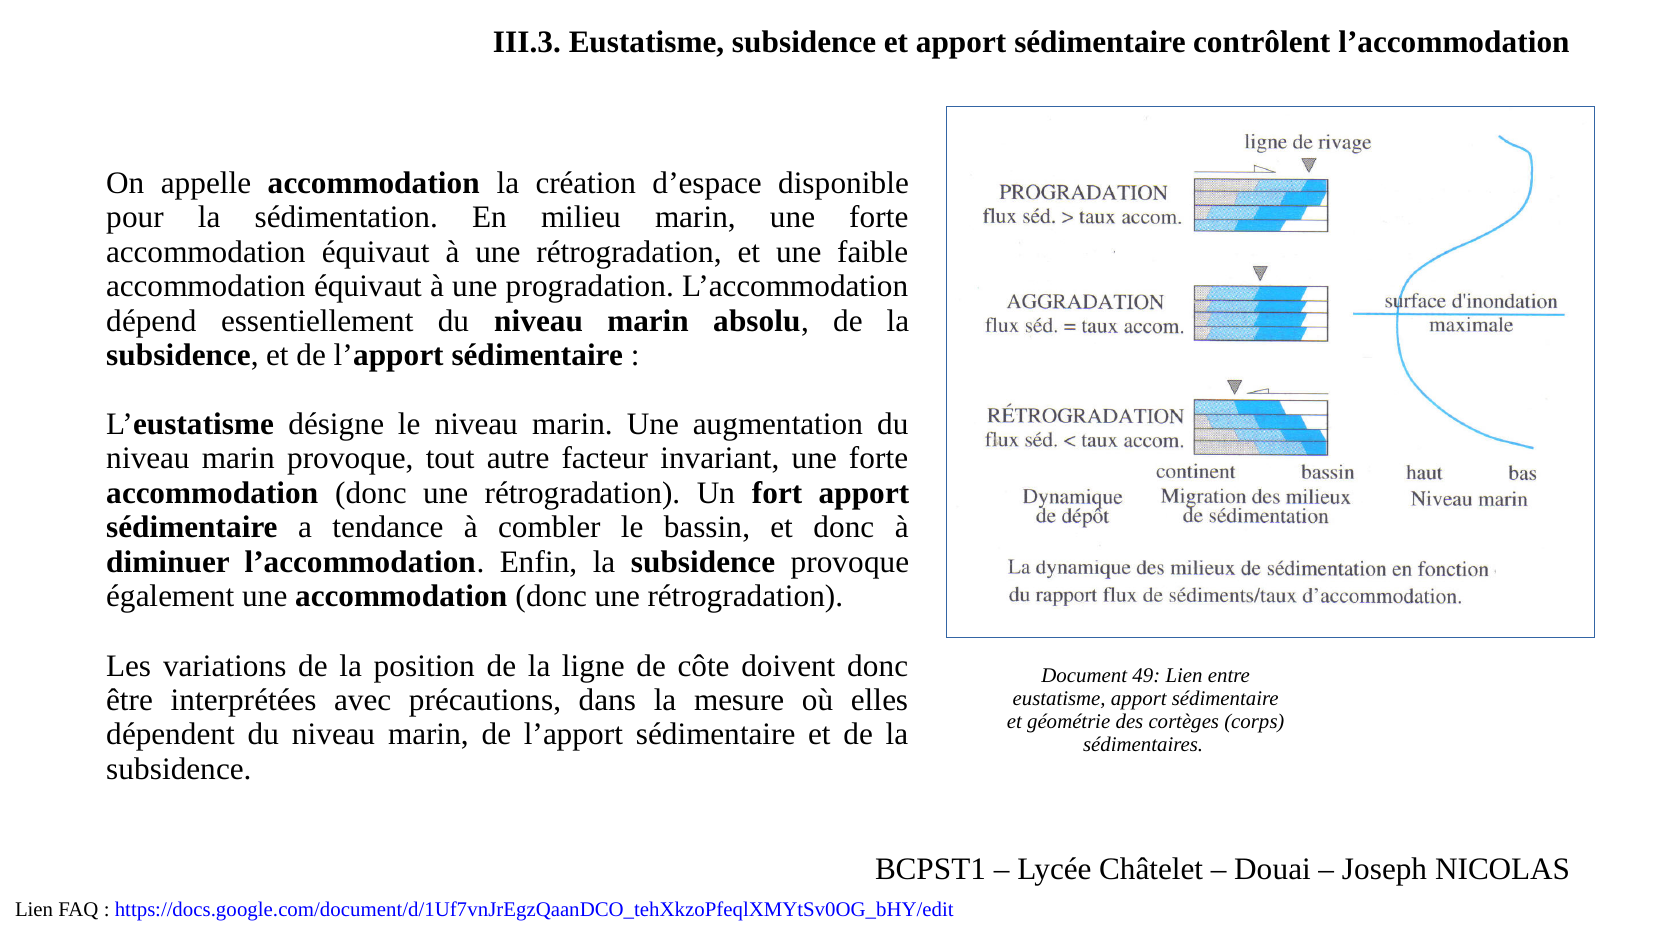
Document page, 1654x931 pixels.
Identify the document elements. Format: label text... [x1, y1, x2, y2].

text_box Document 49: Lien entre eustatisme, apport sédimentaire et géométrie des cortèges (corps) sédimentaires. [1003, 652, 1288, 768]
text_box On appelle accommodation la création d’espace disponible pour la sédimentation. En milieu marin, une forte accommodation équivaut à une rétrogradation, et une faible accommodation équivaut à une progradation. L’accommodation dépend essentiellement du niveau marin absolu, de la subsidence, et de l’apport sédimentaire : L’eustatisme désigne le niveau marin. Une augmentation du niveau marin provoque, tout autre facteur invariant, une forte accommodation (donc une rétrogradation). Un fort apport sédimentaire a tendance à combler le bassin, et donc à diminuer l’accommodation. Enfin, la subsidence provoque également une accommodation (donc une rétrogradation). Les variations de la position de la ligne de côte doivent donc être interprétées avec précautions, dans la mesure où elles dépendent du niveau marin, de l’apport sédimentaire et de la subsidence. [106, 165, 910, 787]
text_box III.3. Eustatisme, subsidence et apport sédimentaire contrôlent l’accommodation [401, 5, 1572, 78]
text_box Lien FAQ : https://docs.google.com/document/d/1Uf7vnJrEgzQaanDCO_tehXkzoPfeqlXMYtSv0OG_bHY/edit [0, 897, 993, 931]
text_box BCPST1 – Lycée Châtelet – Douai – Joseph NICOLAS [637, 832, 1571, 905]
picture [946, 106, 1595, 638]
